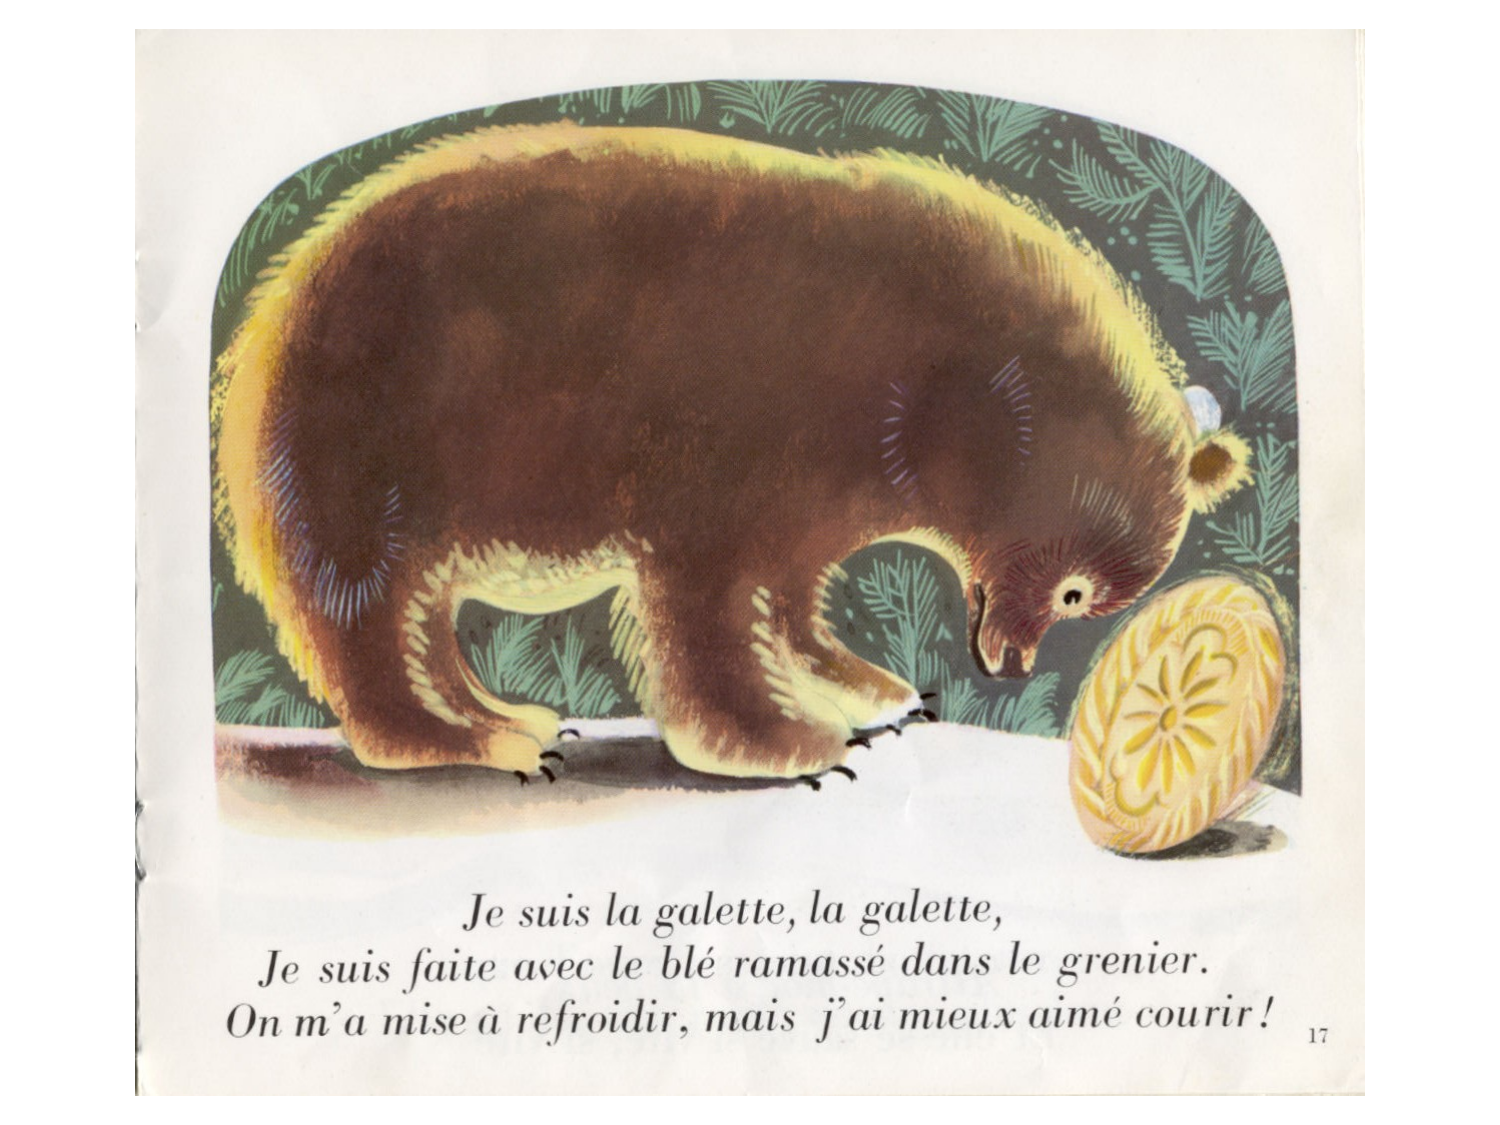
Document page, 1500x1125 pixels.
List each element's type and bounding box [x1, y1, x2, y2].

picture [135, 29, 1365, 1096]
